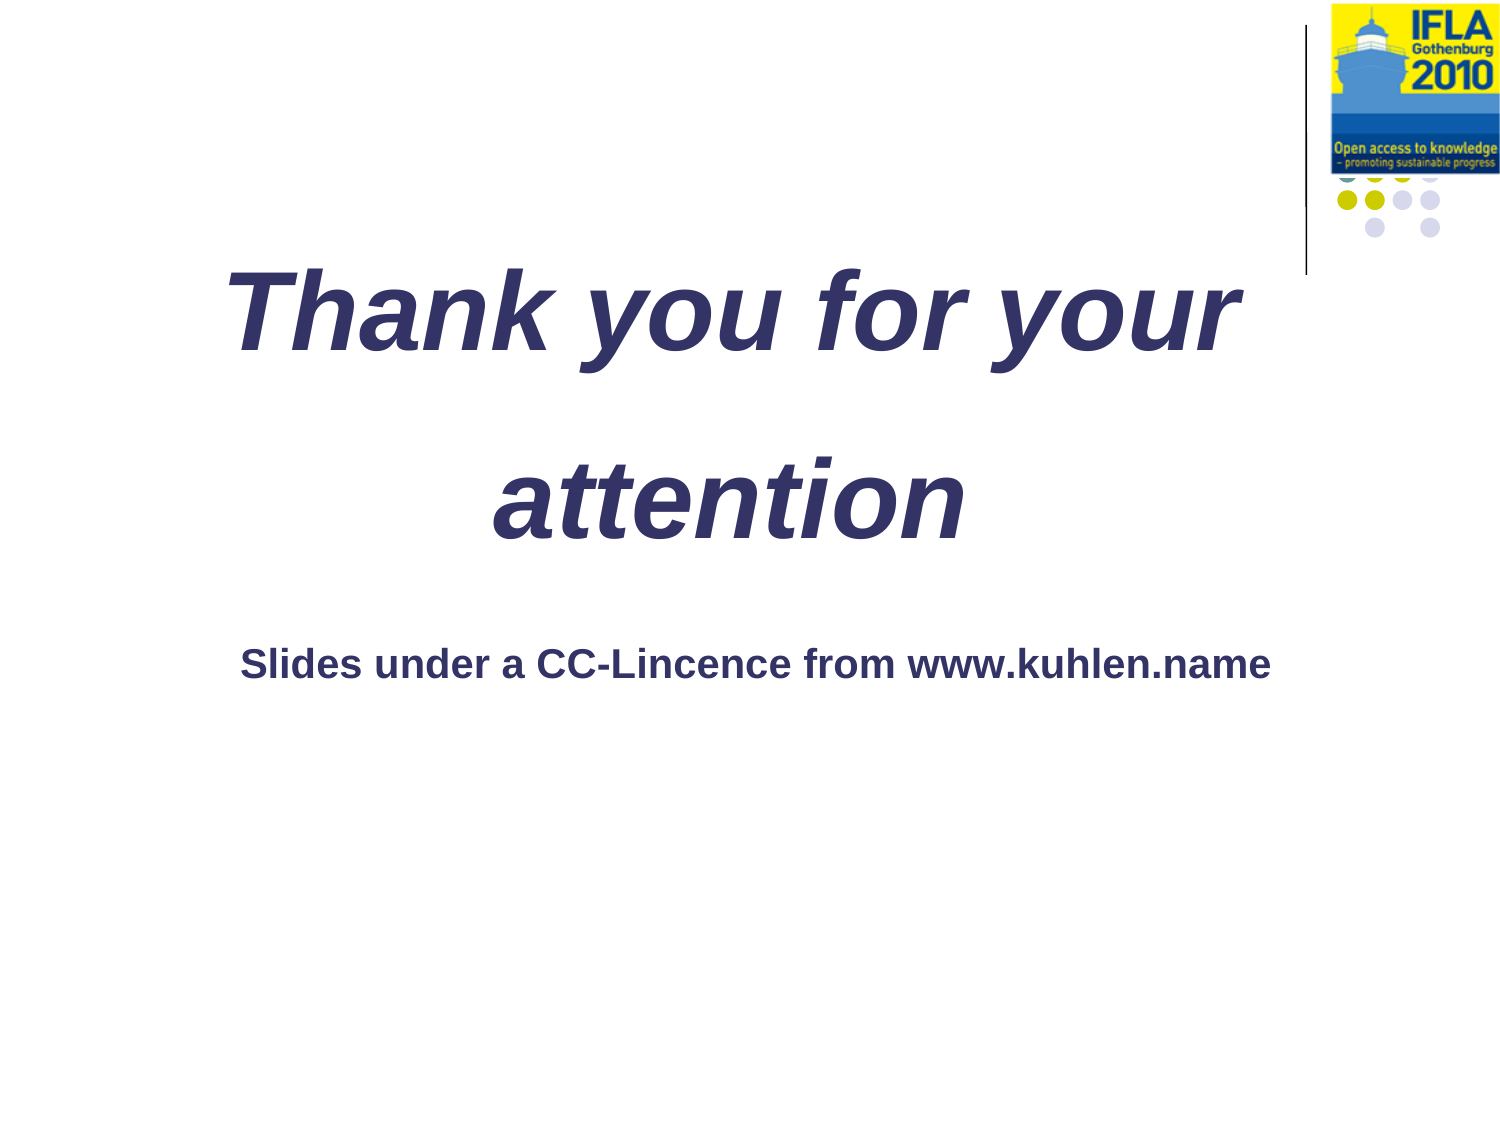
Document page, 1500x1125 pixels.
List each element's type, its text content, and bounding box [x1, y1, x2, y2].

text_box Slides under a CC-Lincence from www.kuhlen.name [105, 632, 1407, 696]
text_box Thank you for your attention [93, 128, 1369, 563]
